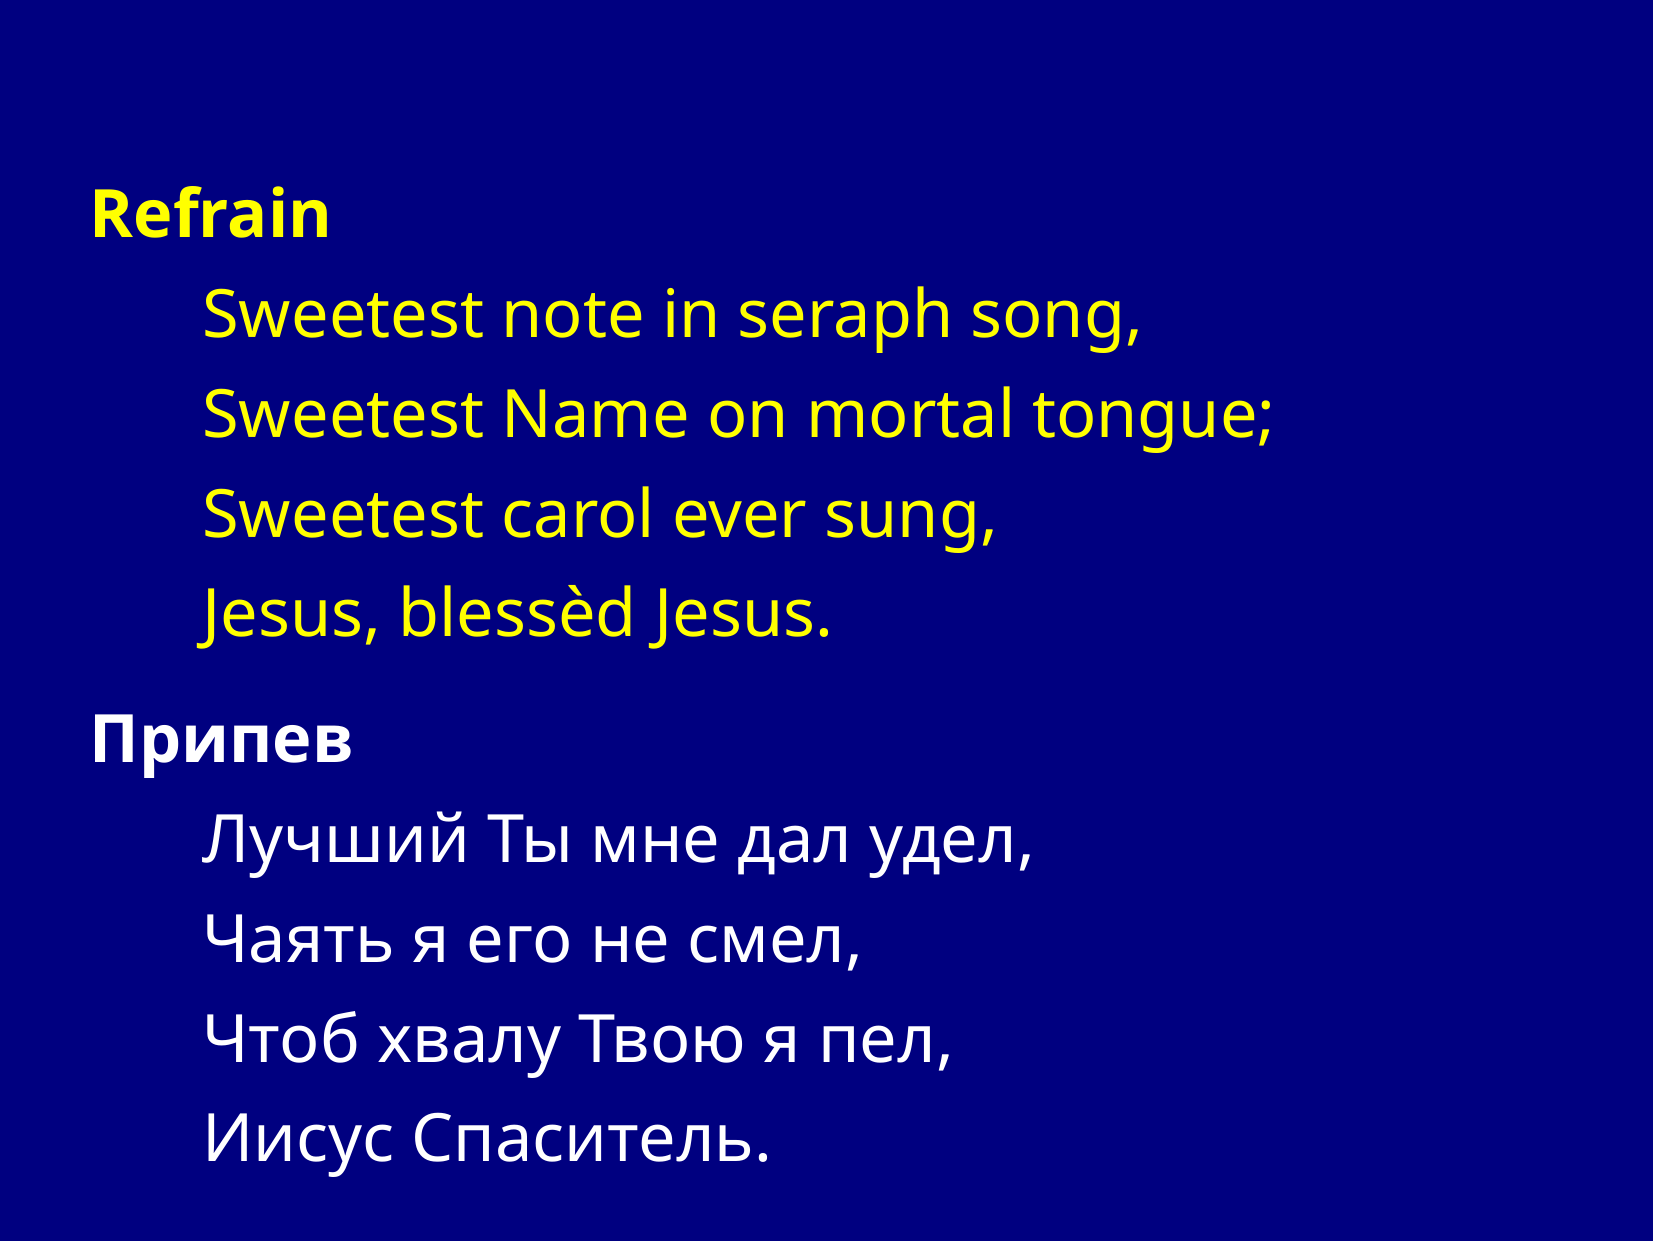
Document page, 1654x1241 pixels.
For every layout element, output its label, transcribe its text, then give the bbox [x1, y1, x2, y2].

text_box Refrain Sweetest note in seraph song, Sweetest Name on mortal tongue; Sweetest carol ever sung, Jesus, blessèd Jesus. [75, 150, 1576, 638]
text_box Припев Лучший Ты мне дал удел, Чаять я его не смел, Чтоб хвалу Твою я пел, Иисус Спаситель. [75, 675, 1576, 1163]
